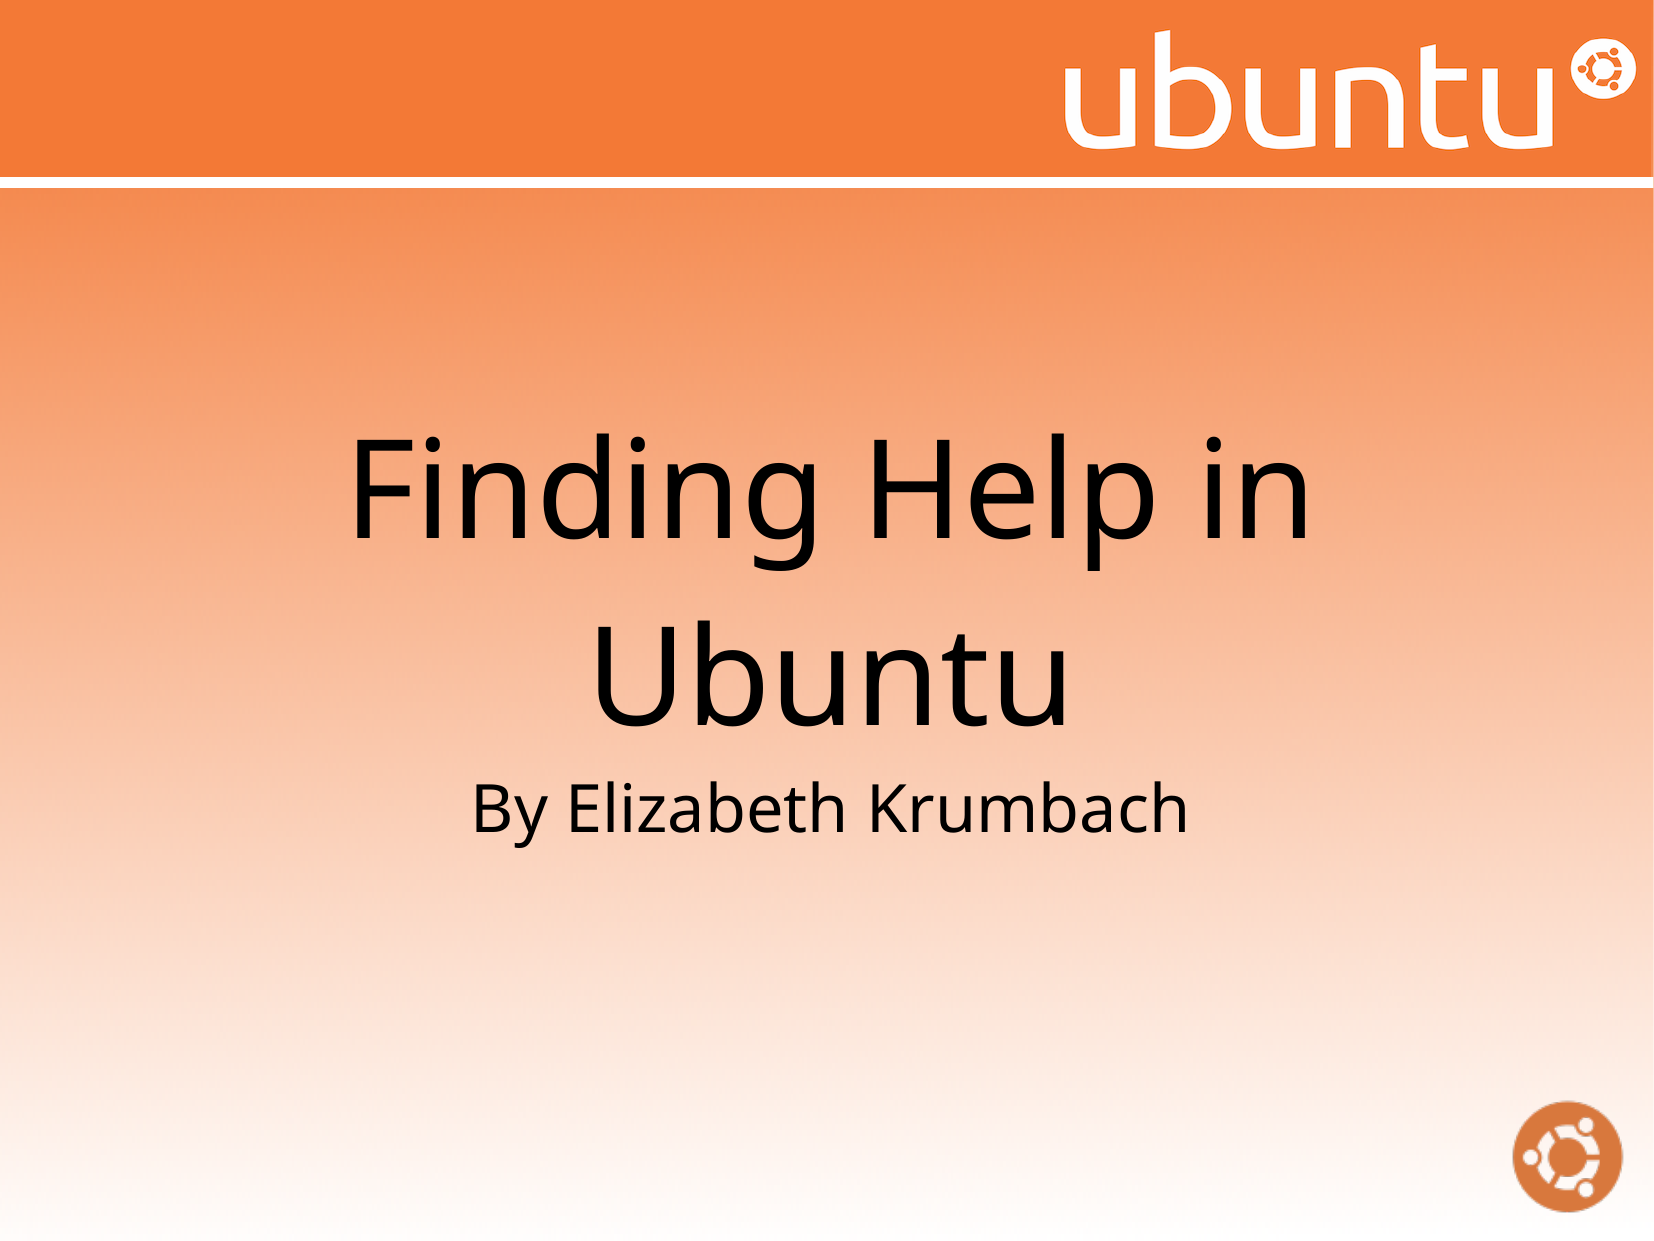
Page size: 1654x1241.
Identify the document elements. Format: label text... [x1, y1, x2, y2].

title Finding Help in Ubuntu [86, 418, 1576, 712]
subtitle By Elizabeth Krumbach [86, 712, 1576, 901]
picture [0, 0, 1654, 1241]
